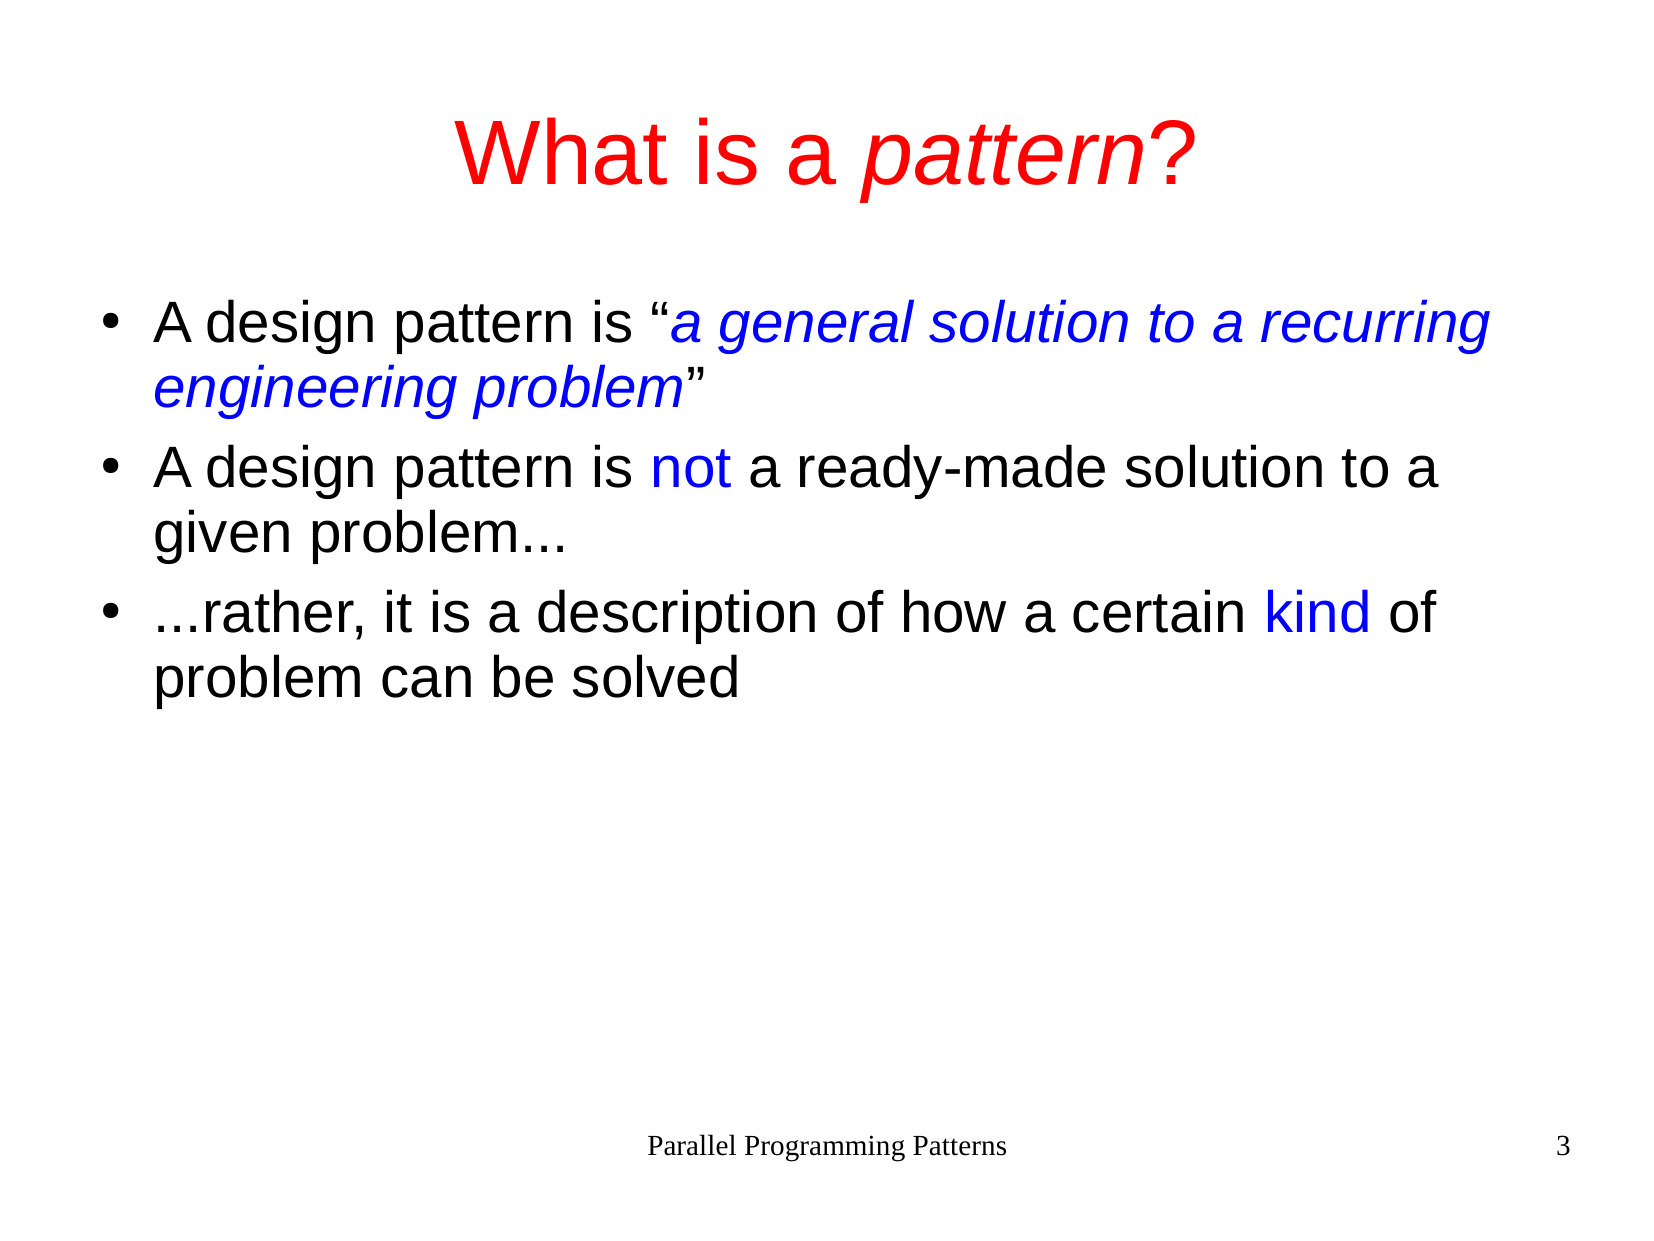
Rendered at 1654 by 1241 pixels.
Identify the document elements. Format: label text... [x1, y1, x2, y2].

list A design pattern is “a general solution to a recurring engineering problem” A design pattern is not a ready-made solution to a given problem... ...rather, it is a description of how a certain kind of problem can be solved [82, 290, 1571, 1109]
title What is a pattern? [82, 49, 1571, 257]
